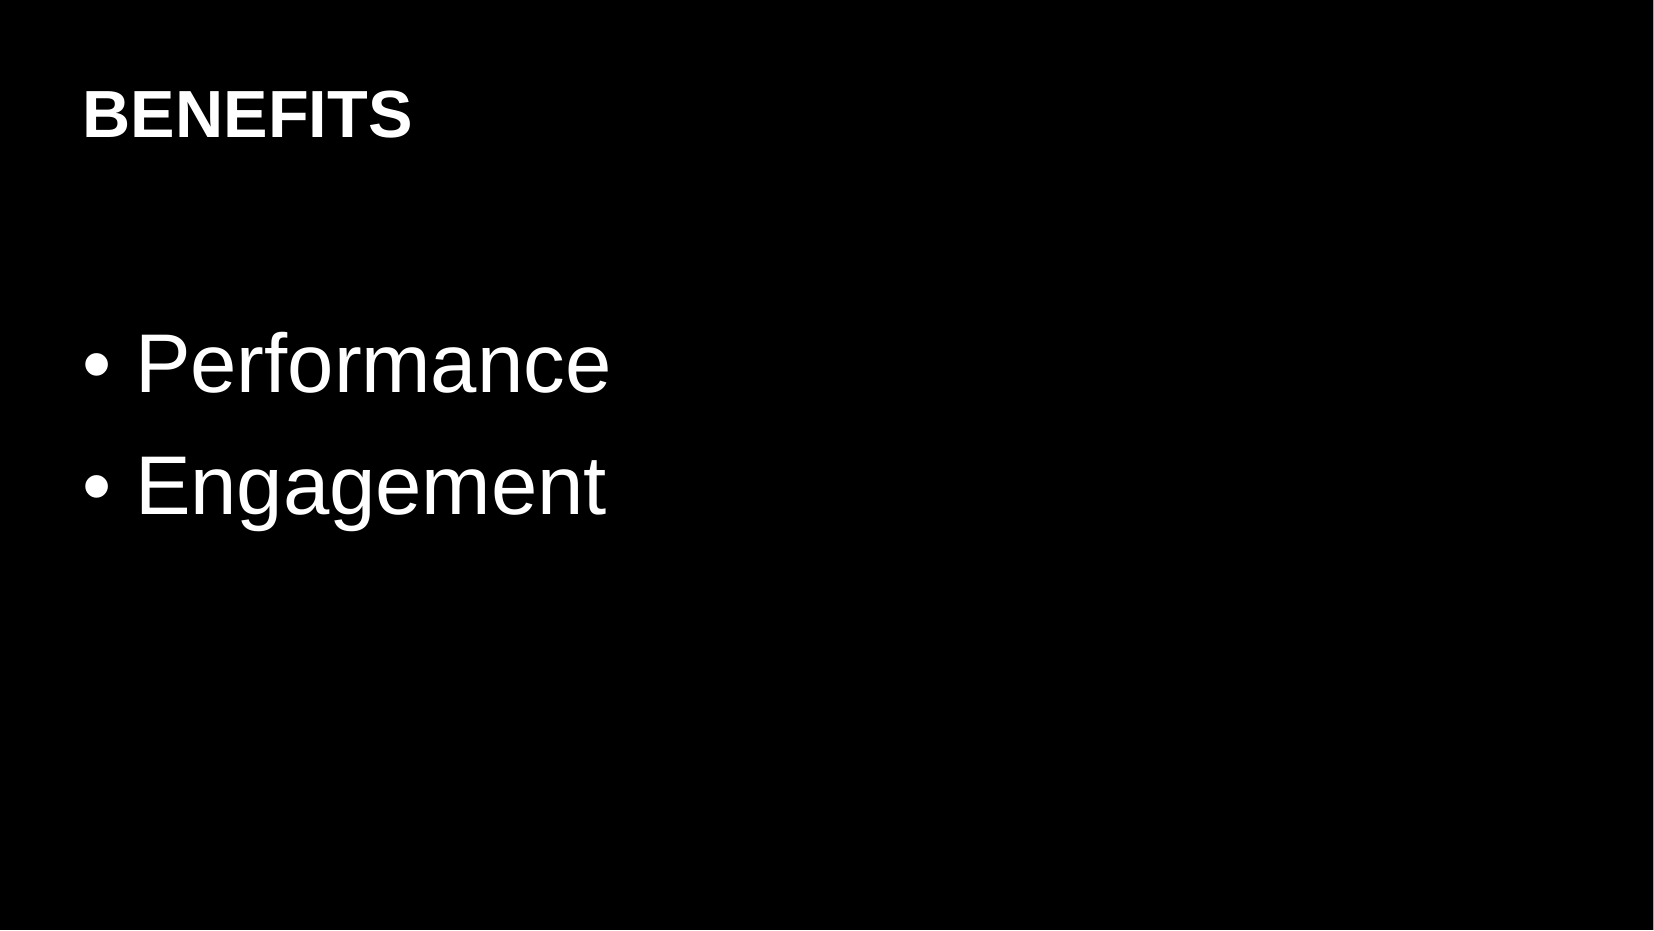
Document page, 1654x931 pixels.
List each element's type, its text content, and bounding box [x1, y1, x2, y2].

title BENEFITS [82, 37, 1571, 193]
list • Performance • Engagement [82, 316, 1571, 857]
